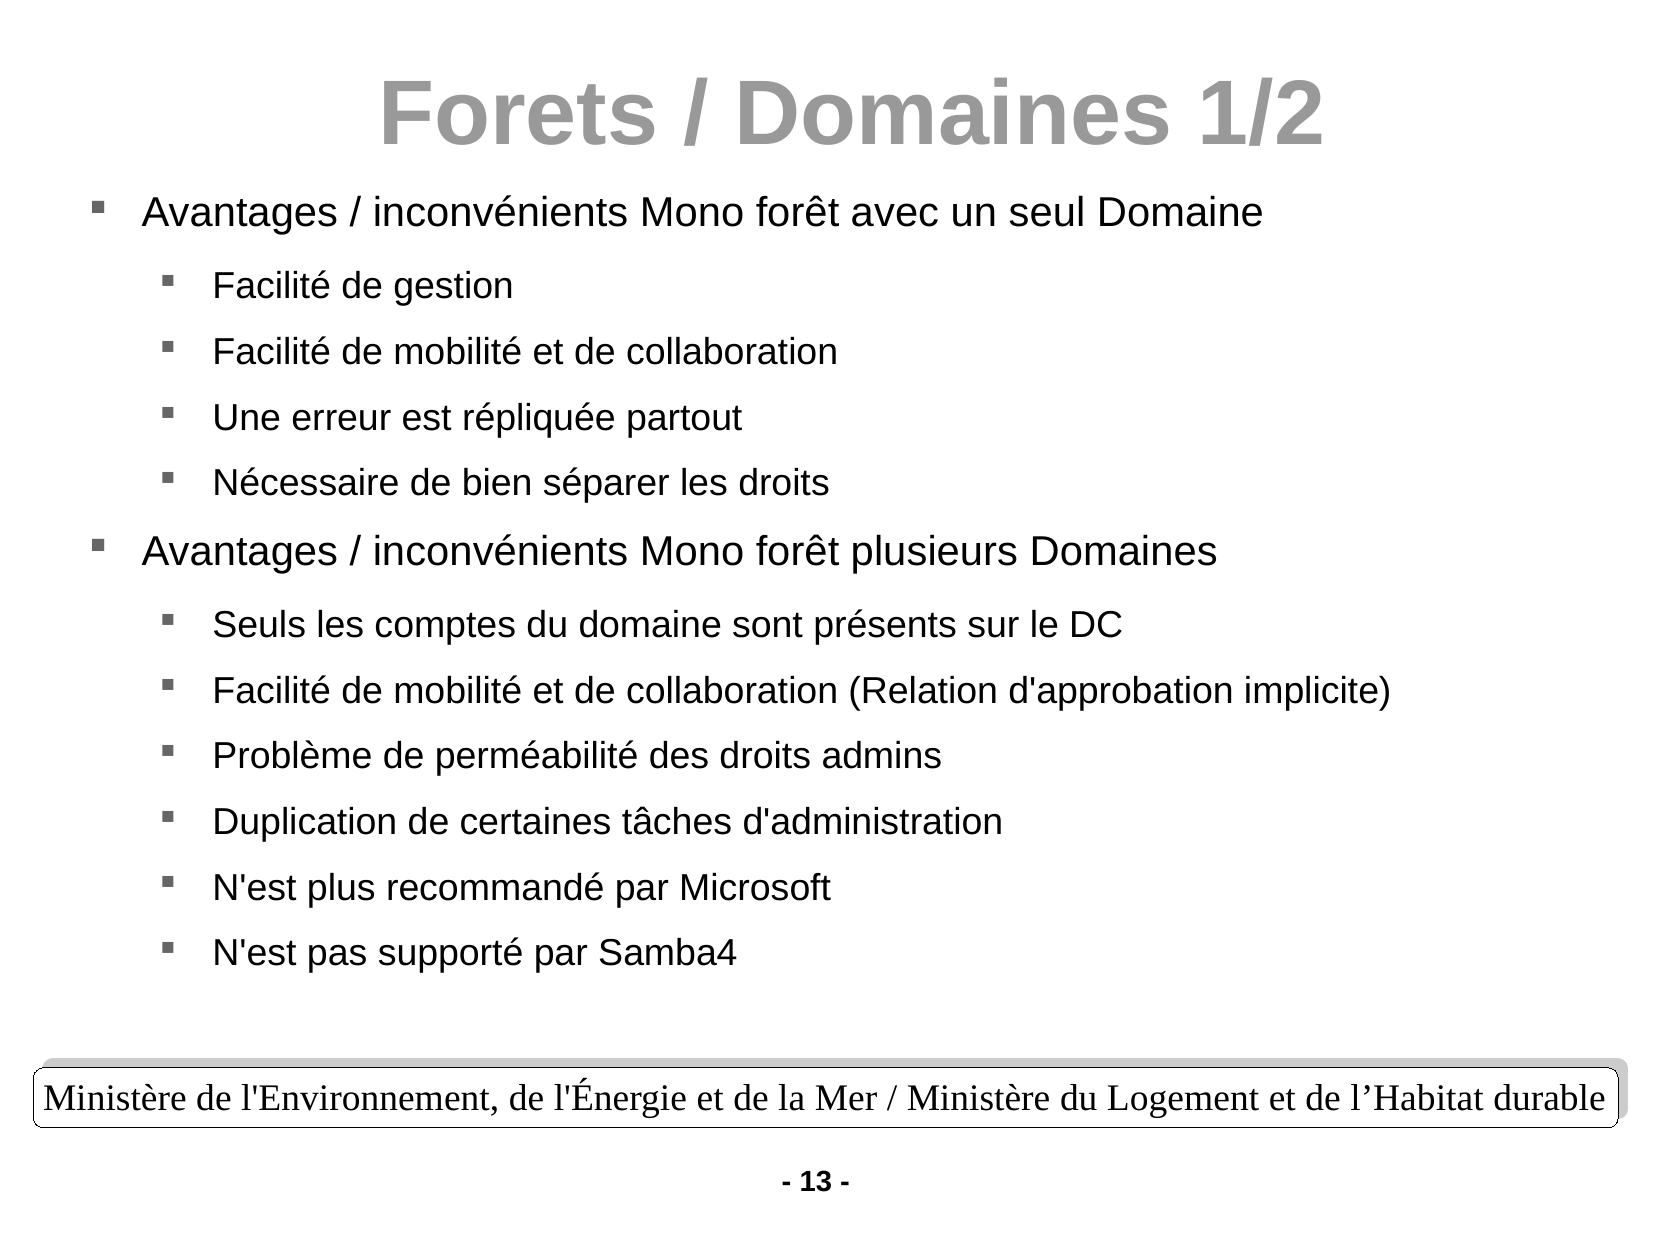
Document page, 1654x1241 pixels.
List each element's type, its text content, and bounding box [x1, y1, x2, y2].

list Avantages / inconvénients Mono forêt avec un seul Domaine Facilité de gestion Facilité de mobilité et de collaboration Une erreur est répliquée partout Nécessaire de bien séparer les droits Avantages / inconvénients Mono forêt plusieurs Domaines Seuls les comptes du domaine sont présents sur le DC Facilité de mobilité et de collaboration (Relation d'approbation implicite) Problème de perméabilité des droits admins Duplication de certaines tâches d'administration N'est plus recommandé par Microsoft N'est pas supporté par Samba4 [70, 189, 1544, 981]
title Forets / Domaines 1/2 [82, 49, 1571, 178]
